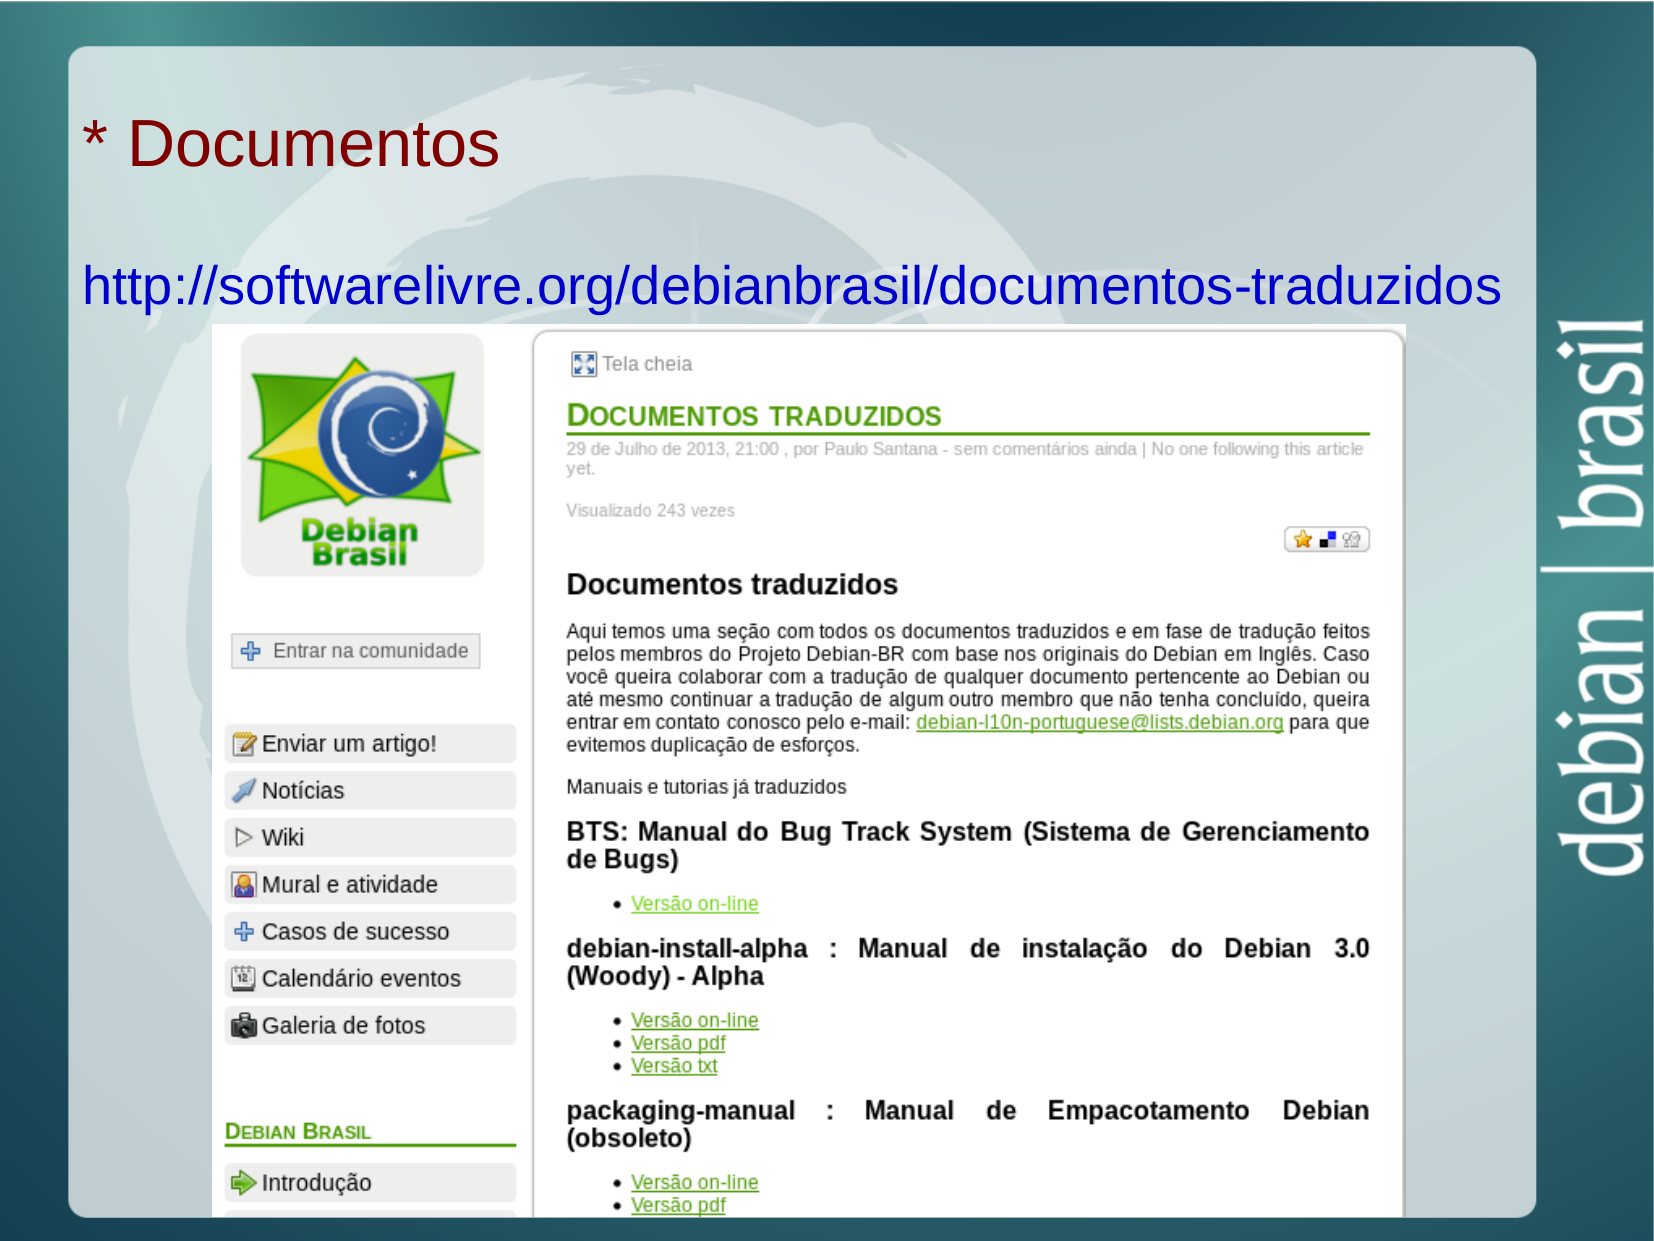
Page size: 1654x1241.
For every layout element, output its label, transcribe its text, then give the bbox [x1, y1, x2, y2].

picture [0, 0, 1654, 1241]
list * Documentos http://softwarelivre.org/debianbrasil/documentos-traduzidos [82, 106, 1571, 826]
